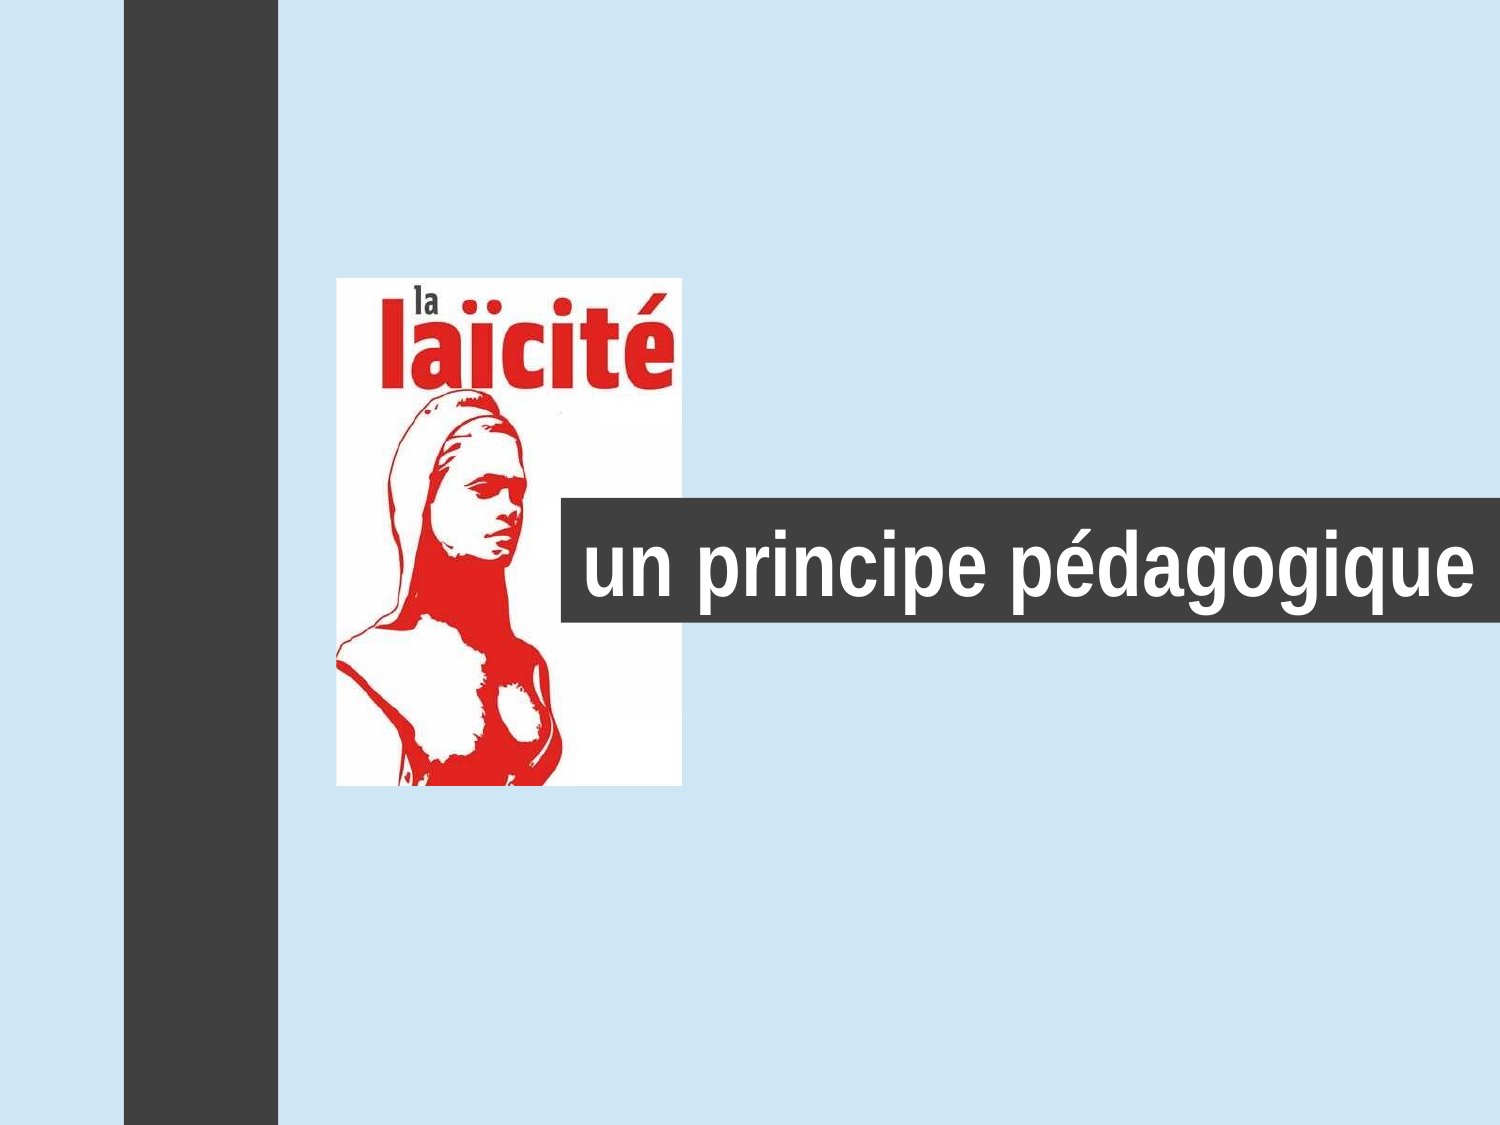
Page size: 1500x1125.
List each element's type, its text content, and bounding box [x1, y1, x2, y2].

text_box [123, 0, 279, 1125]
text_box un principe pédagogique [560, 497, 1500, 623]
picture [336, 278, 682, 786]
